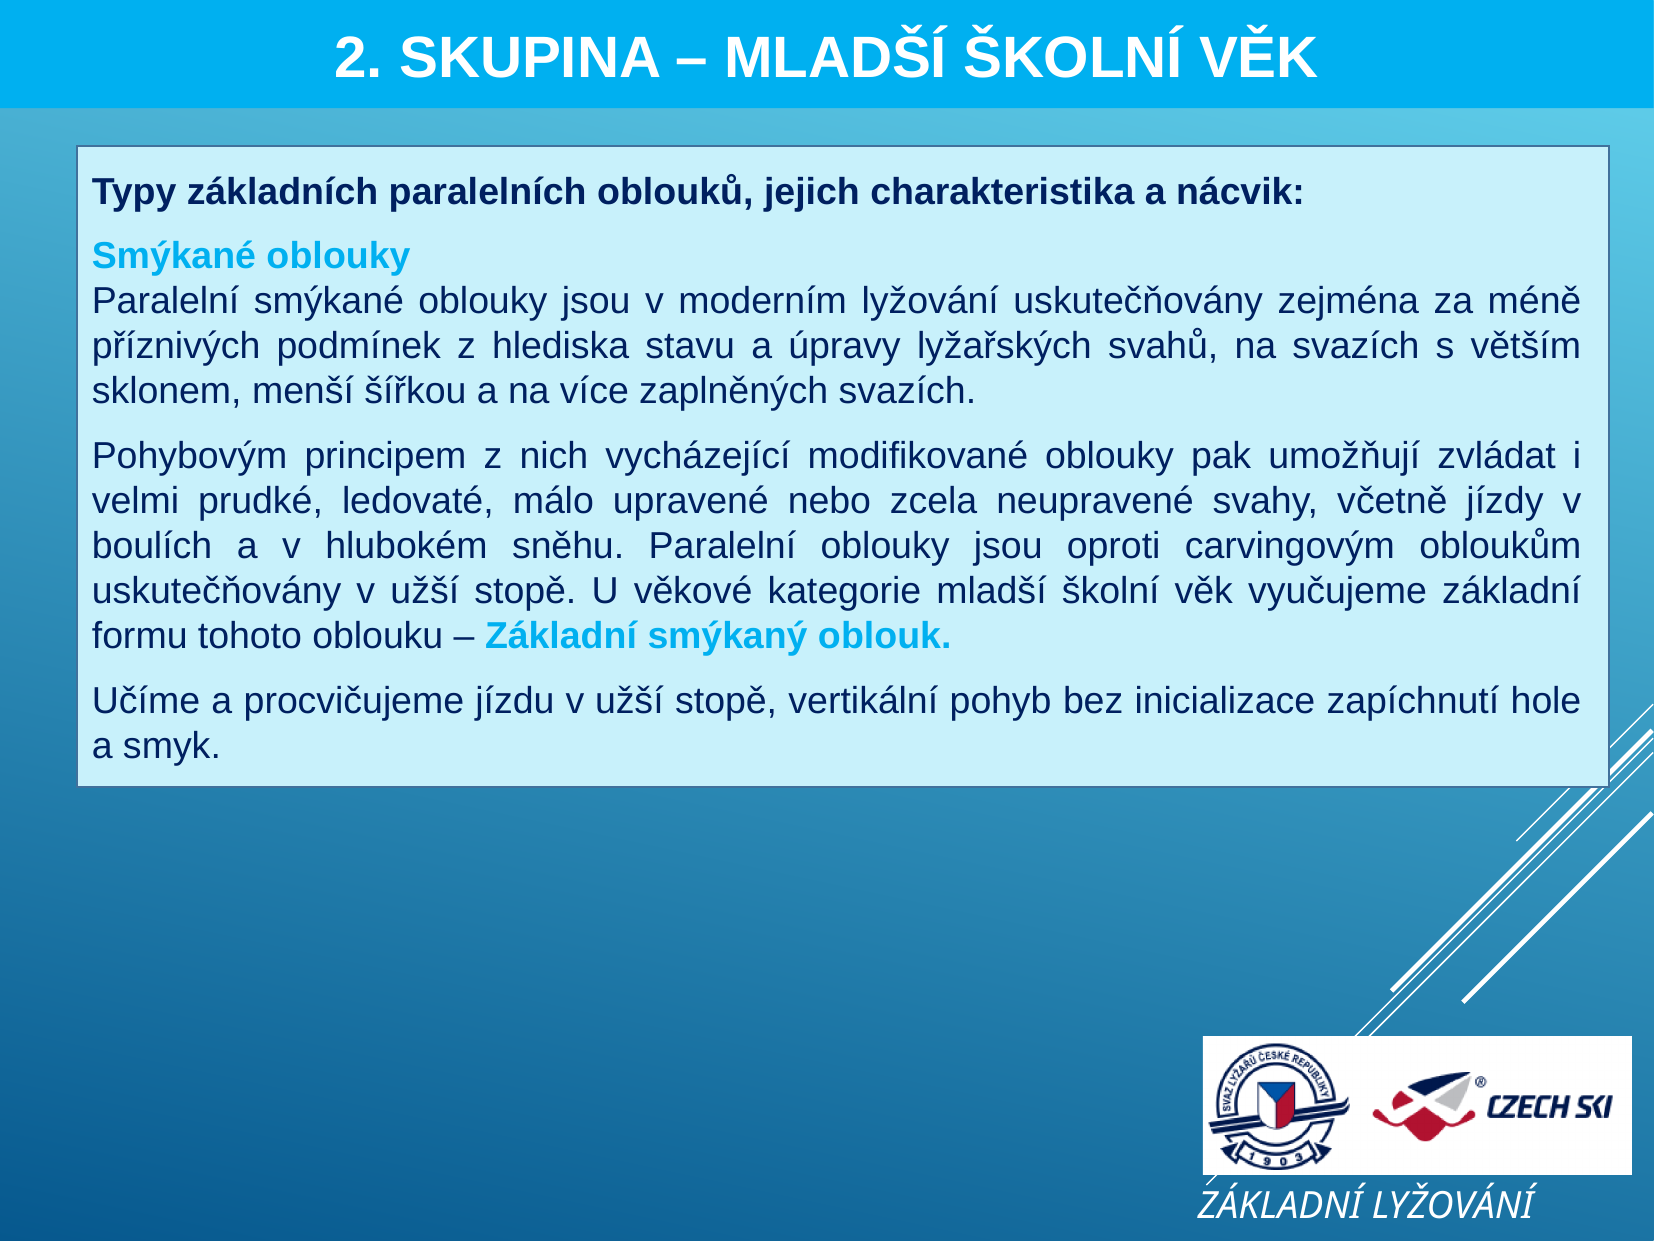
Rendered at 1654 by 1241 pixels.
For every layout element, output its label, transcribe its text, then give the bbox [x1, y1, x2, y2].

title 2. Skupina – mladší školní věk [0, 0, 1654, 109]
picture [1202, 1036, 1632, 1173]
text_box Typy základních paralelních oblouků, jejich charakteristika a nácvik: Smýkané oblouky Paralelní smýkané oblouky jsou v moderním lyžování uskutečňovány zejména za méně příznivých podmínek z hlediska stavu a úpravy lyžařských svahů, na svazích s větším sklonem, menší šířkou a na více zaplněných svazích. Pohybovým principem z nich vycházející modifikované oblouky pak umožňují zvládat i velmi prudké, ledovaté, málo upravené nebo zcela neupravené svahy, včetně jízdy v boulích a v hlubokém sněhu. Paralelní oblouky jsou oproti carvingovým obloukům uskutečňovány v užší stopě. U věkové kategorie mladší školní věk vyučujeme základní formu tohoto oblouku – Základní smýkaný oblouk. Učíme a procvičujeme jízdu v užší stopě, vertikální pohyb bez inicializace zapíchnutí hole a smyk. [76, 145, 1610, 788]
text_box ZÁKLADNÍ LYŽOVÁNÍ [1182, 1173, 1644, 1235]
